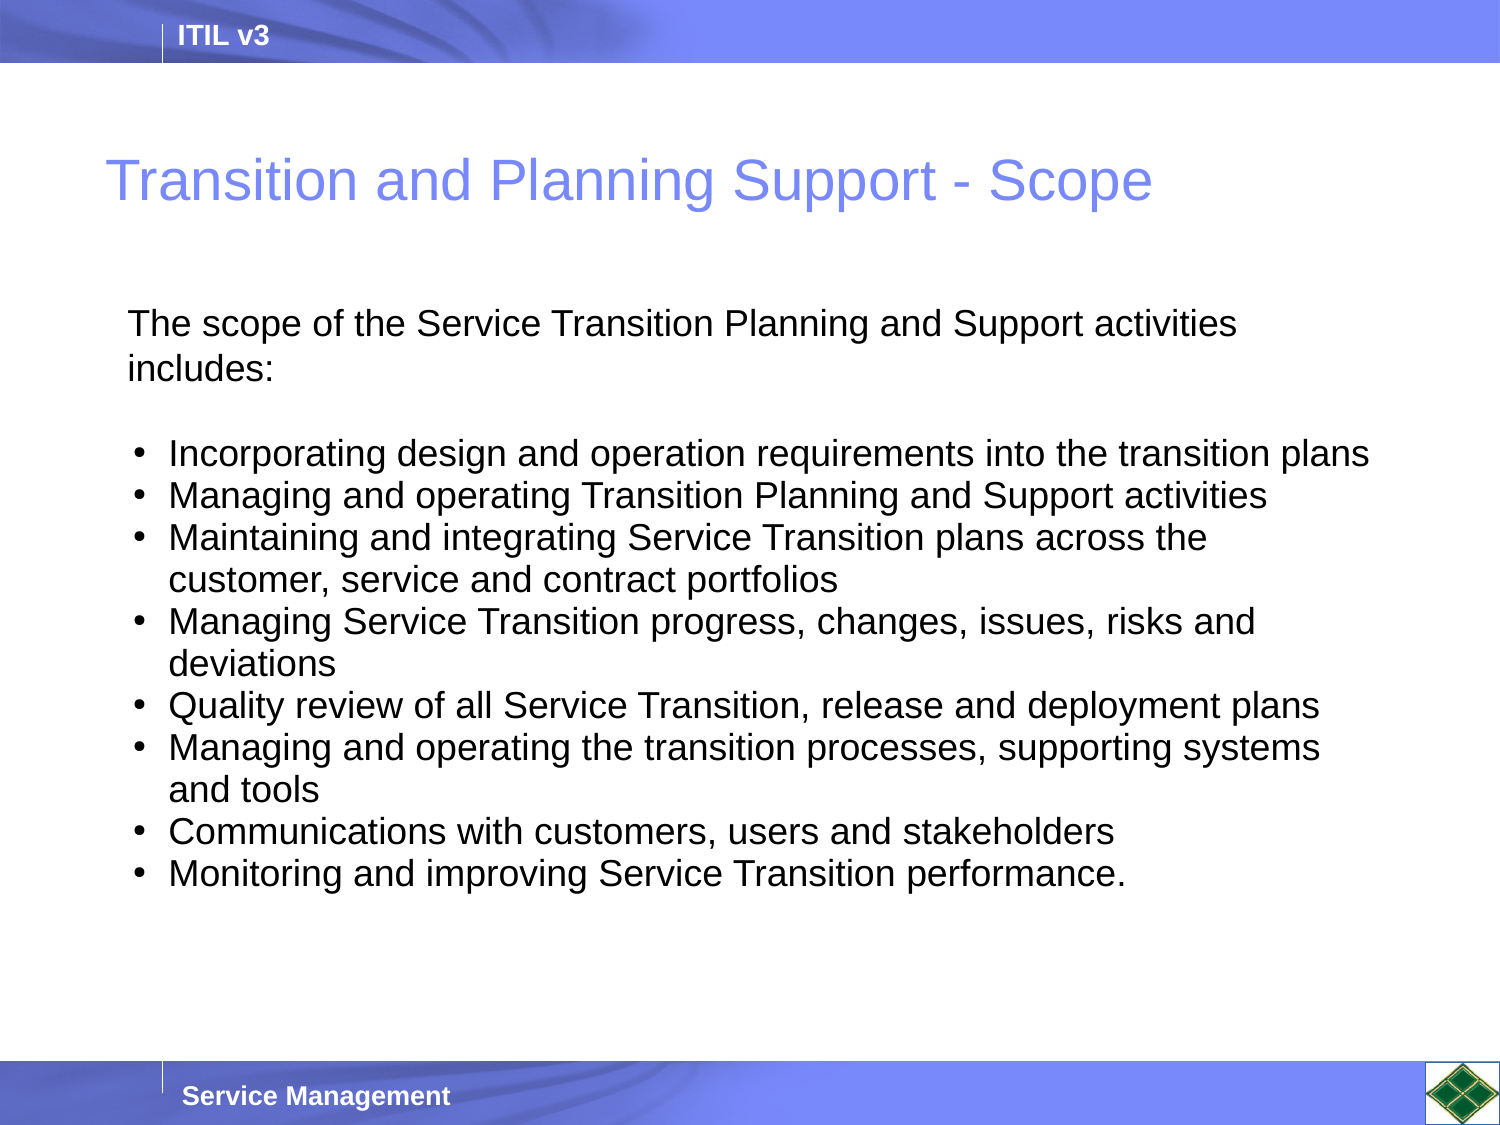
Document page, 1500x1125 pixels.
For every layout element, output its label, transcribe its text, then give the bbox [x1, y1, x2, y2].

text_box Transition and Planning Support - Scope [90, 121, 1443, 221]
text_box Incorporating design and operation requirements into the transition plans Managing and operating Transition Planning and Support activities Maintaining and integrating Service Transition plans across the customer, service and contract portfolios Managing Service Transition progress, changes, issues, risks and deviations Quality review of all Service Transition, release and deployment plans Managing and operating the transition processes, supporting systems and tools Communications with customers, users and stakeholders Monitoring and improving Service Transition performance. [118, 425, 1394, 903]
picture [0, 1061, 1500, 1125]
text_box The scope of the Service Transition Planning and Support activities includes: [112, 291, 1388, 932]
picture [0, 0, 1500, 63]
picture [1426, 1063, 1499, 1124]
